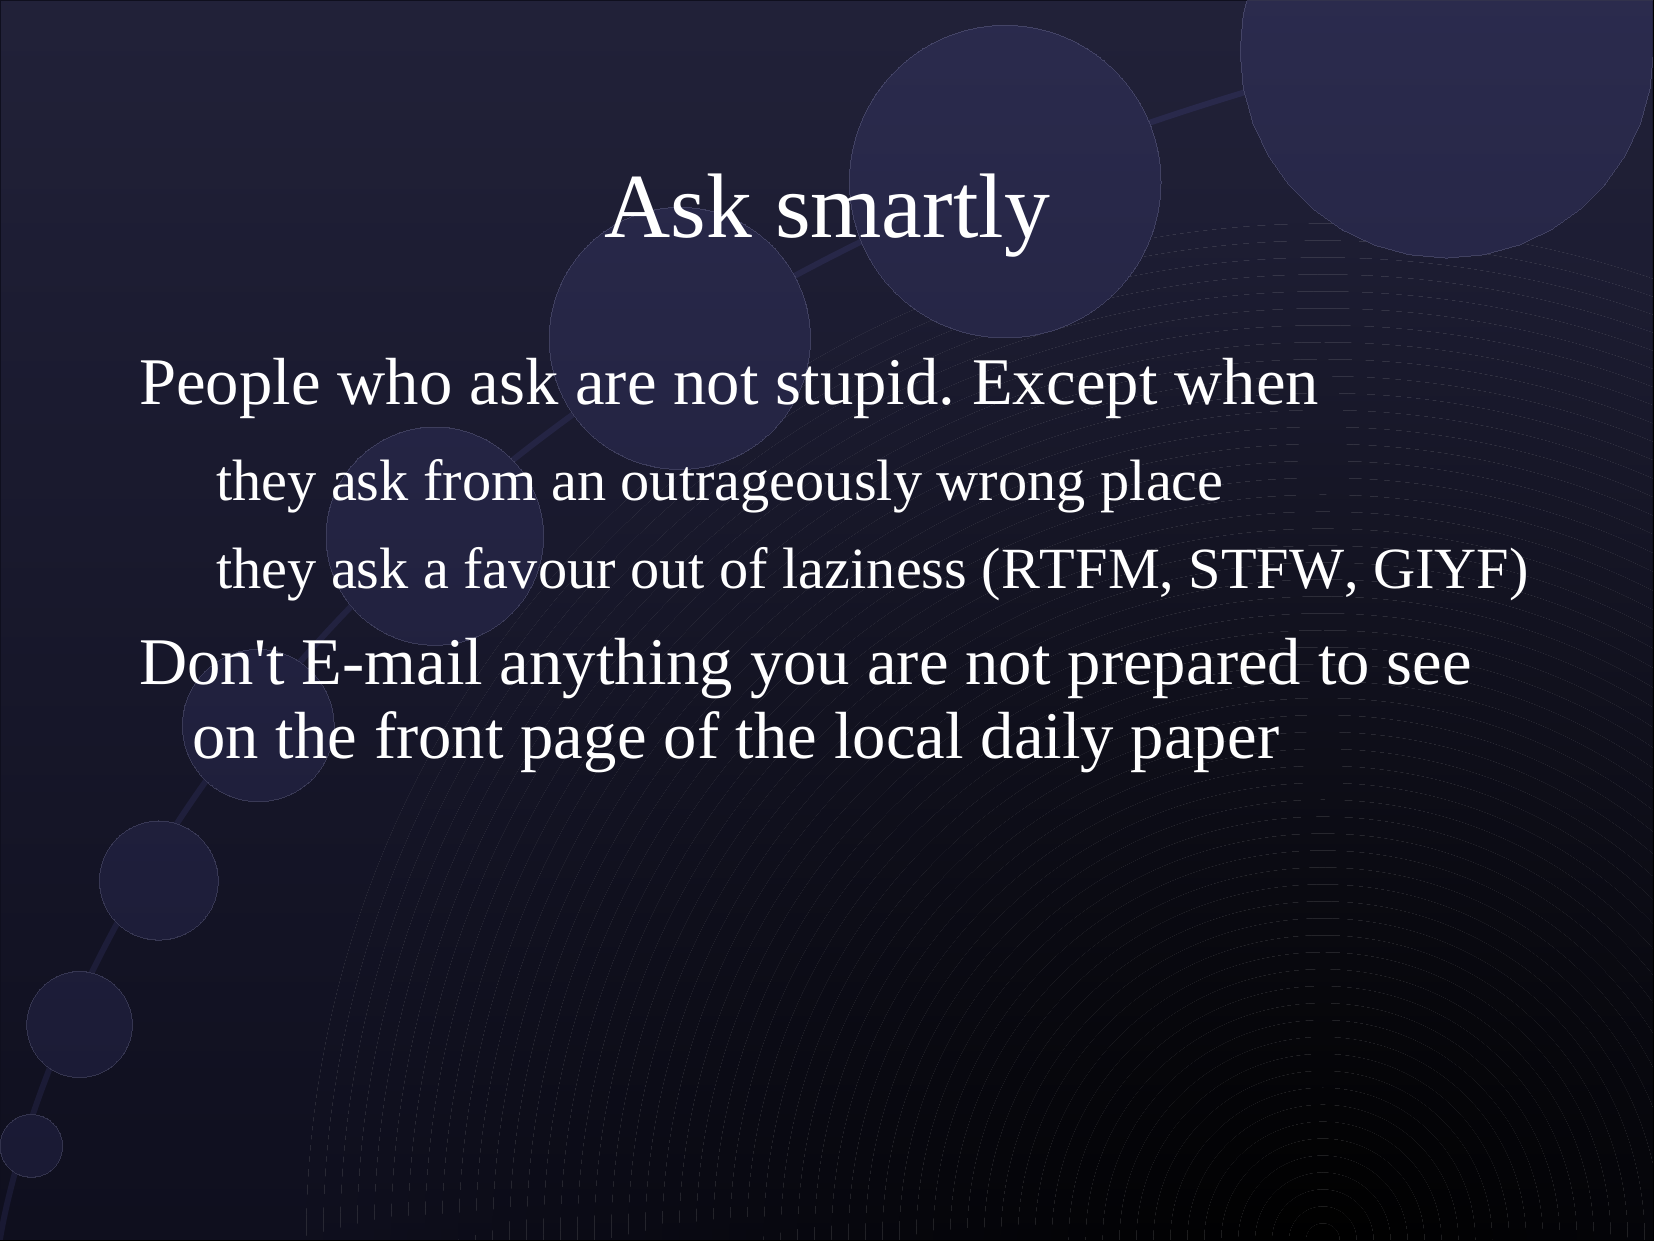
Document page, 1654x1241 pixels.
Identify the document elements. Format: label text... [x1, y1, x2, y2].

title Ask smartly [121, 102, 1534, 311]
list People who ask are not stupid. Except when they ask from an outrageously wrong place they ask a favour out of laziness (RTFM, STFW, GIYF) Don't E-mail anything you are not prepared to see on the front page of the local daily paper [121, 344, 1534, 1127]
